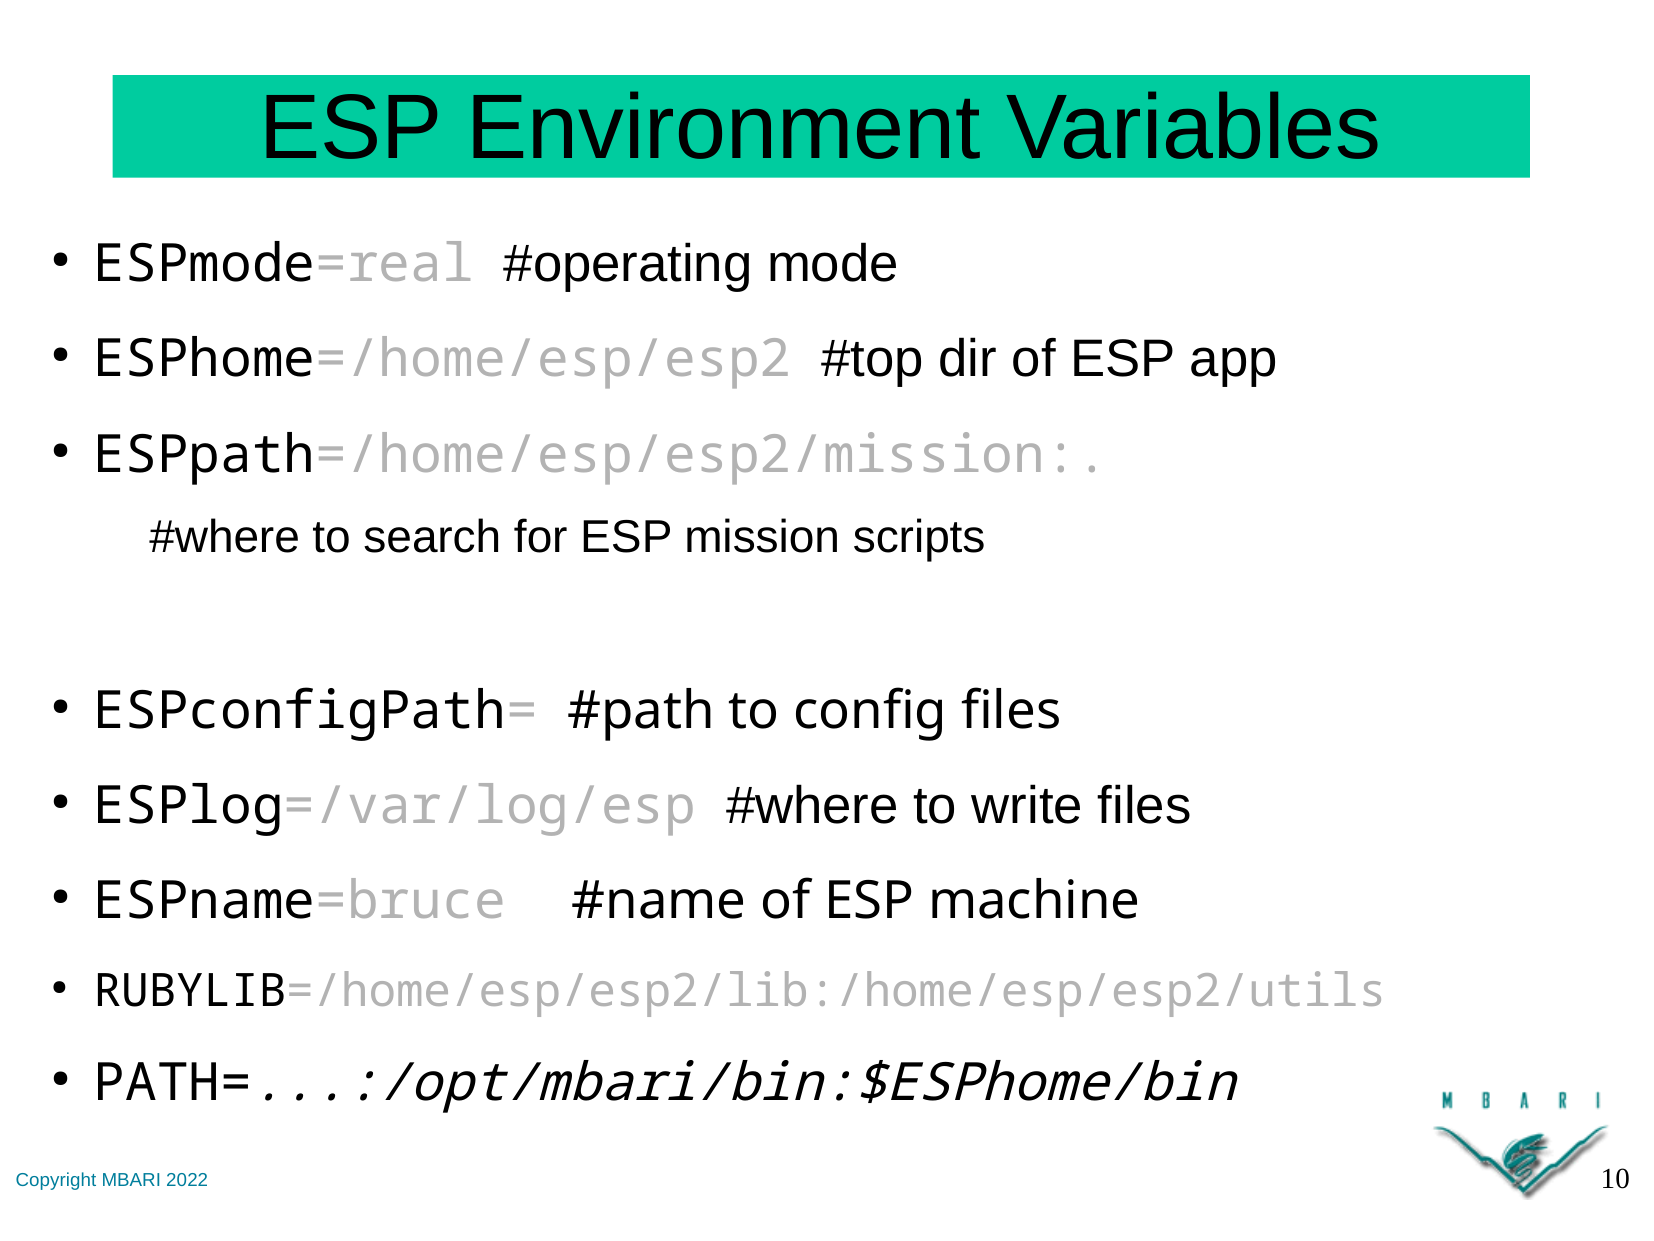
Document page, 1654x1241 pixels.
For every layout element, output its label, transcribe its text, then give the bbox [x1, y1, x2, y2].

list ESPmode=real #operating mode ESPhome=/home/esp/esp2 #top dir of ESP app ESPpath=/home/esp/esp2/mission:. #where to search for ESP mission scripts ESPconfigPath= #path to config files ESPlog=/var/log/esp #where to write files ESPname=bruce #name of ESP machine RUBYLIB=/home/esp/esp2/lib:/home/esp/esp2/utils PATH=...:/opt/mbari/bin:$ESPhome/bin [37, 225, 1613, 1126]
title ESP Environment Variables [112, 75, 1530, 178]
picture [1426, 1126, 1613, 1200]
